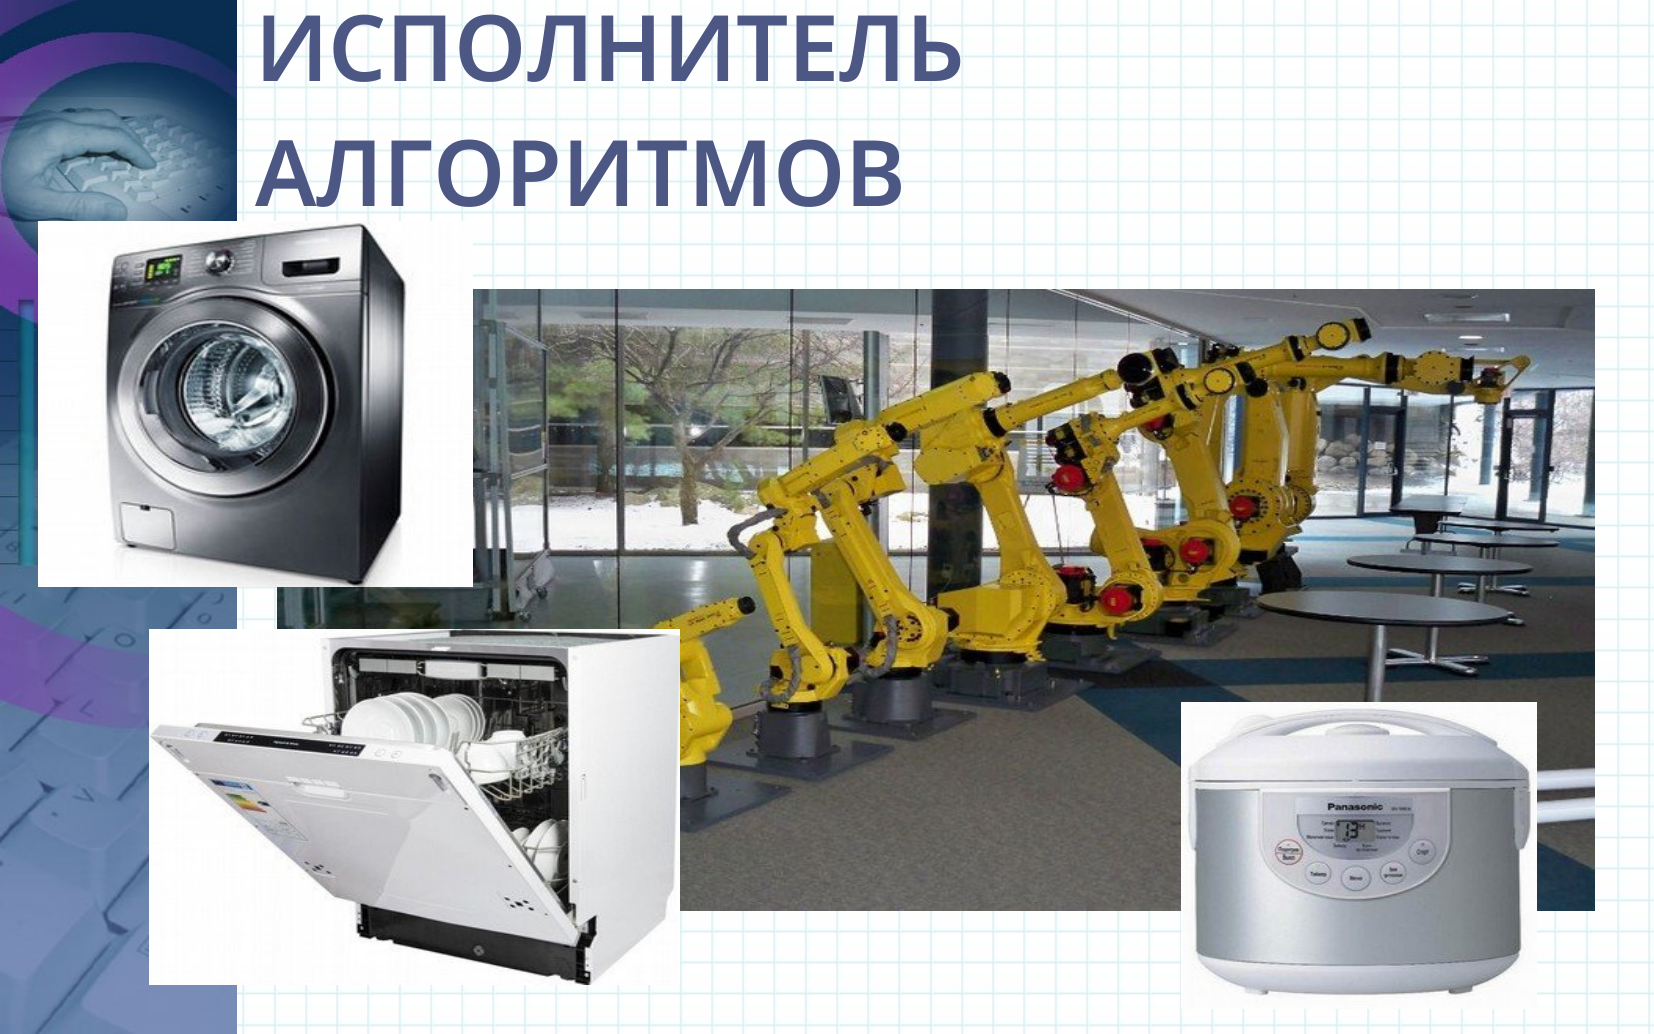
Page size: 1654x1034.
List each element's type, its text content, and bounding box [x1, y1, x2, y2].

title ИСПОЛНИТЕЛЬ АЛГОРИТМОВ [254, 21, 1640, 195]
picture [0, 0, 1654, 1034]
